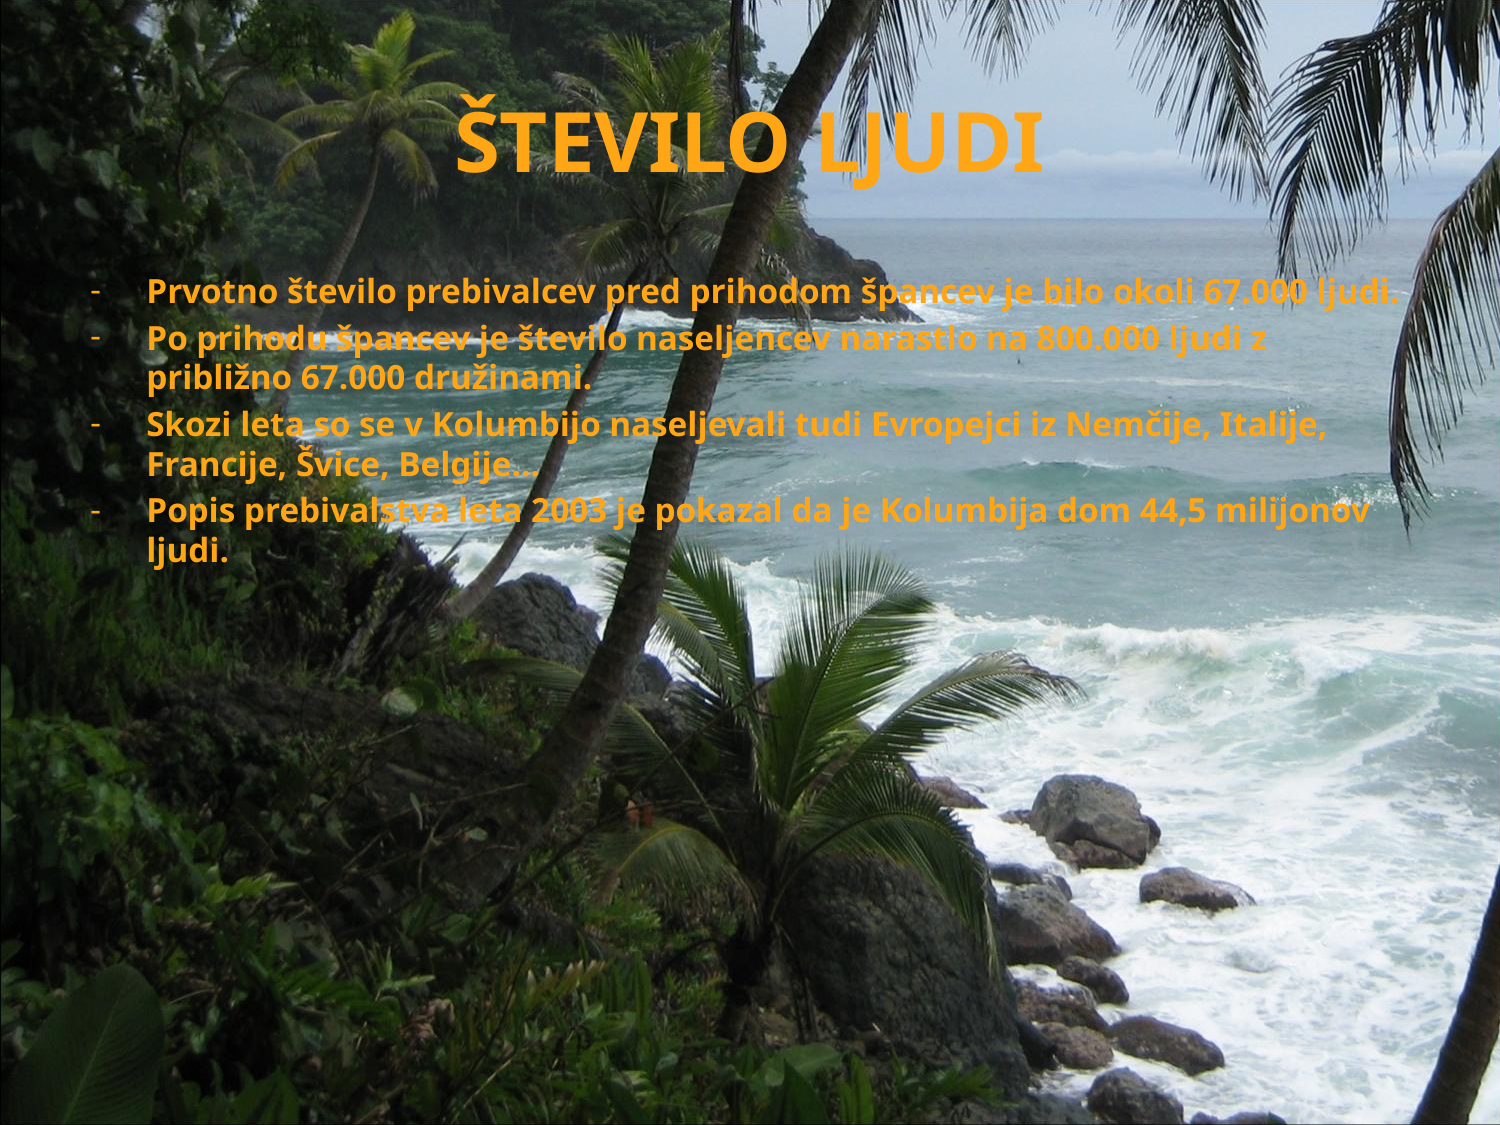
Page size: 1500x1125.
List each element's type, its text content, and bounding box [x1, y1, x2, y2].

title ŠTEVILO LJUDI [75, 45, 1425, 233]
list Prvotno število prebivalcev pred prihodom špancev je bilo okoli 67.000 ljudi. Po prihodu špancev je število naseljencev narastlo na 800.000 ljudi z približno 67.000 družinami. Skozi leta so se v Kolumbijo naseljevali tudi Evropejci iz Nemčije, Italije, Francije, Švice, Belgije… Popis prebivalstva leta 2003 je pokazal da je Kolumbija dom 44,5 milijonov ljudi. [75, 262, 1425, 1005]
picture [0, 0, 1500, 1125]
